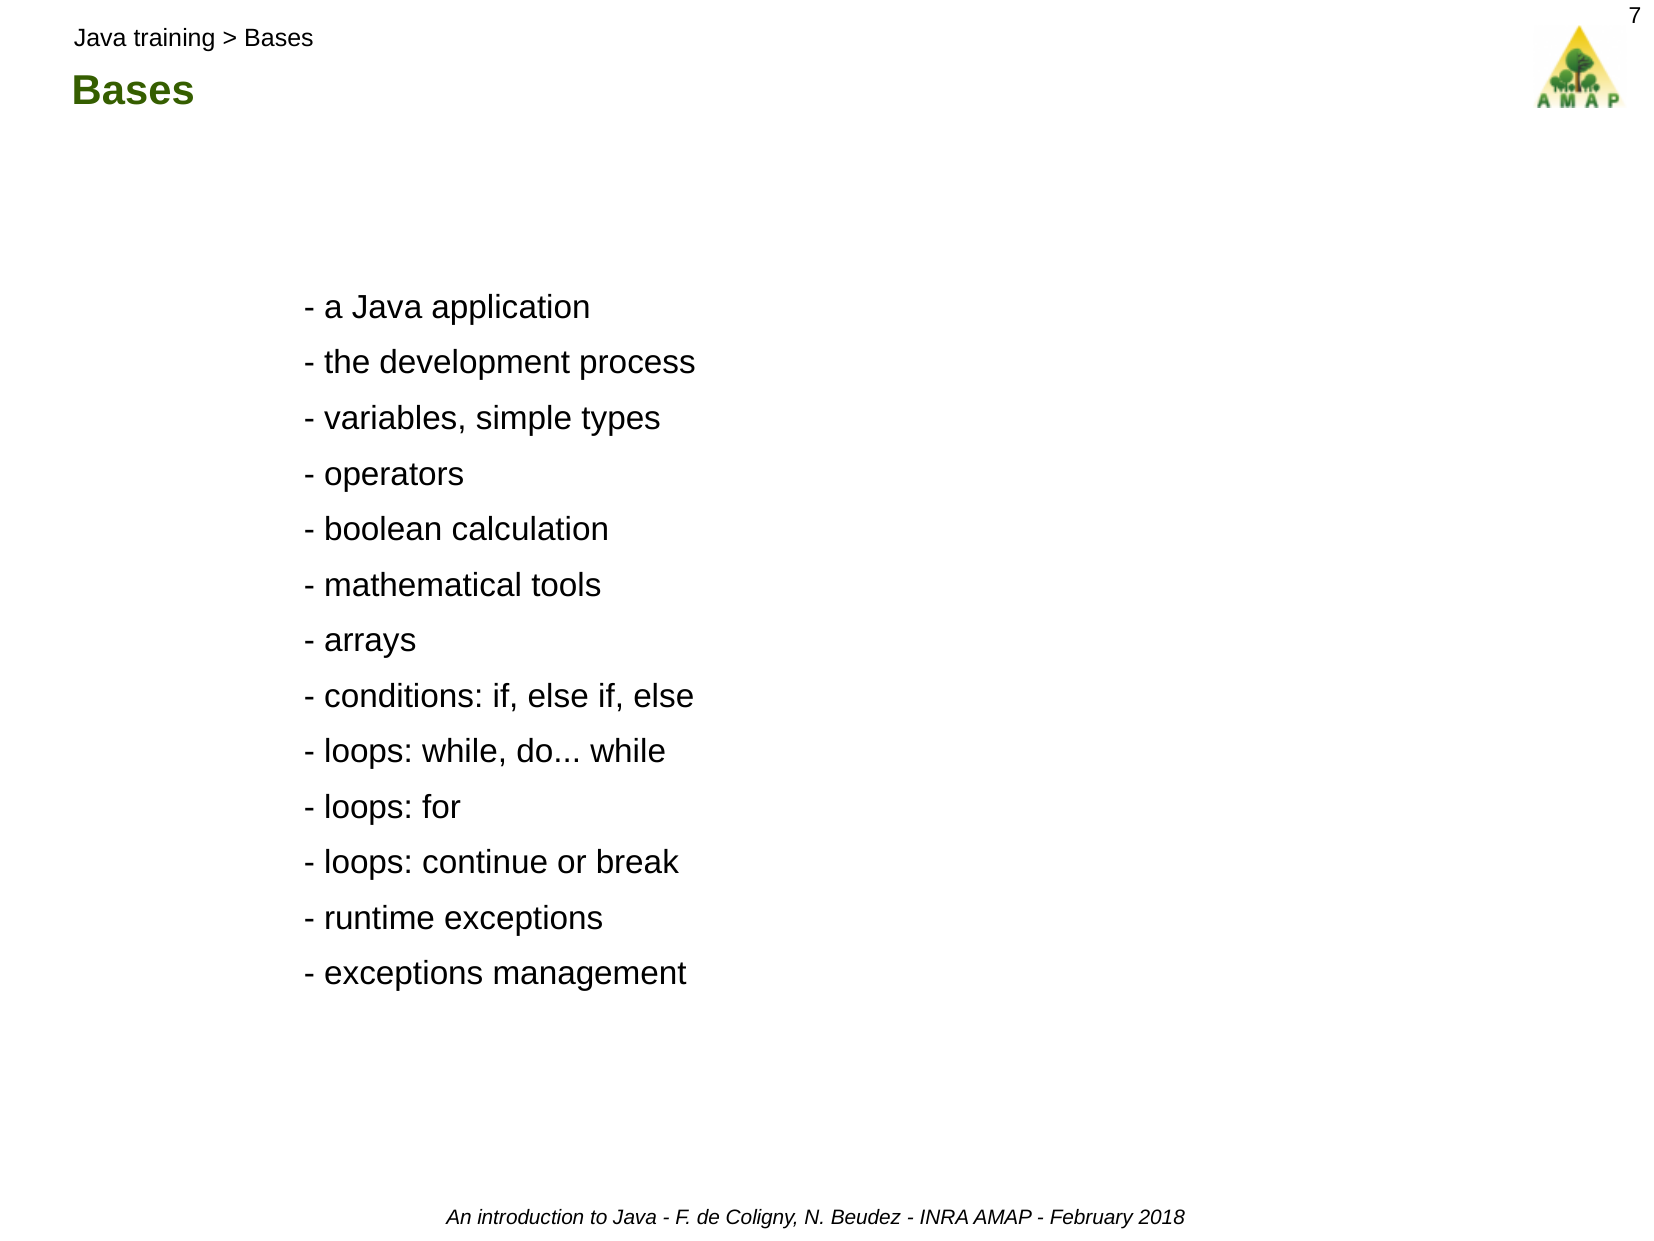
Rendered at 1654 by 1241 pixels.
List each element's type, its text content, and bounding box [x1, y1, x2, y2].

picture [1533, 25, 1627, 108]
text_box Bases [56, 59, 1120, 121]
text_box - a Java application - the development process - variables, simple types - operators - boolean calculation - mathematical tools - arrays - conditions: if, else if, else - loops: while, do... while - loops: for - loops: continue or break - runtime exceptions - exceptions management [289, 262, 982, 1000]
text_box Java training > Bases [59, 16, 1004, 60]
